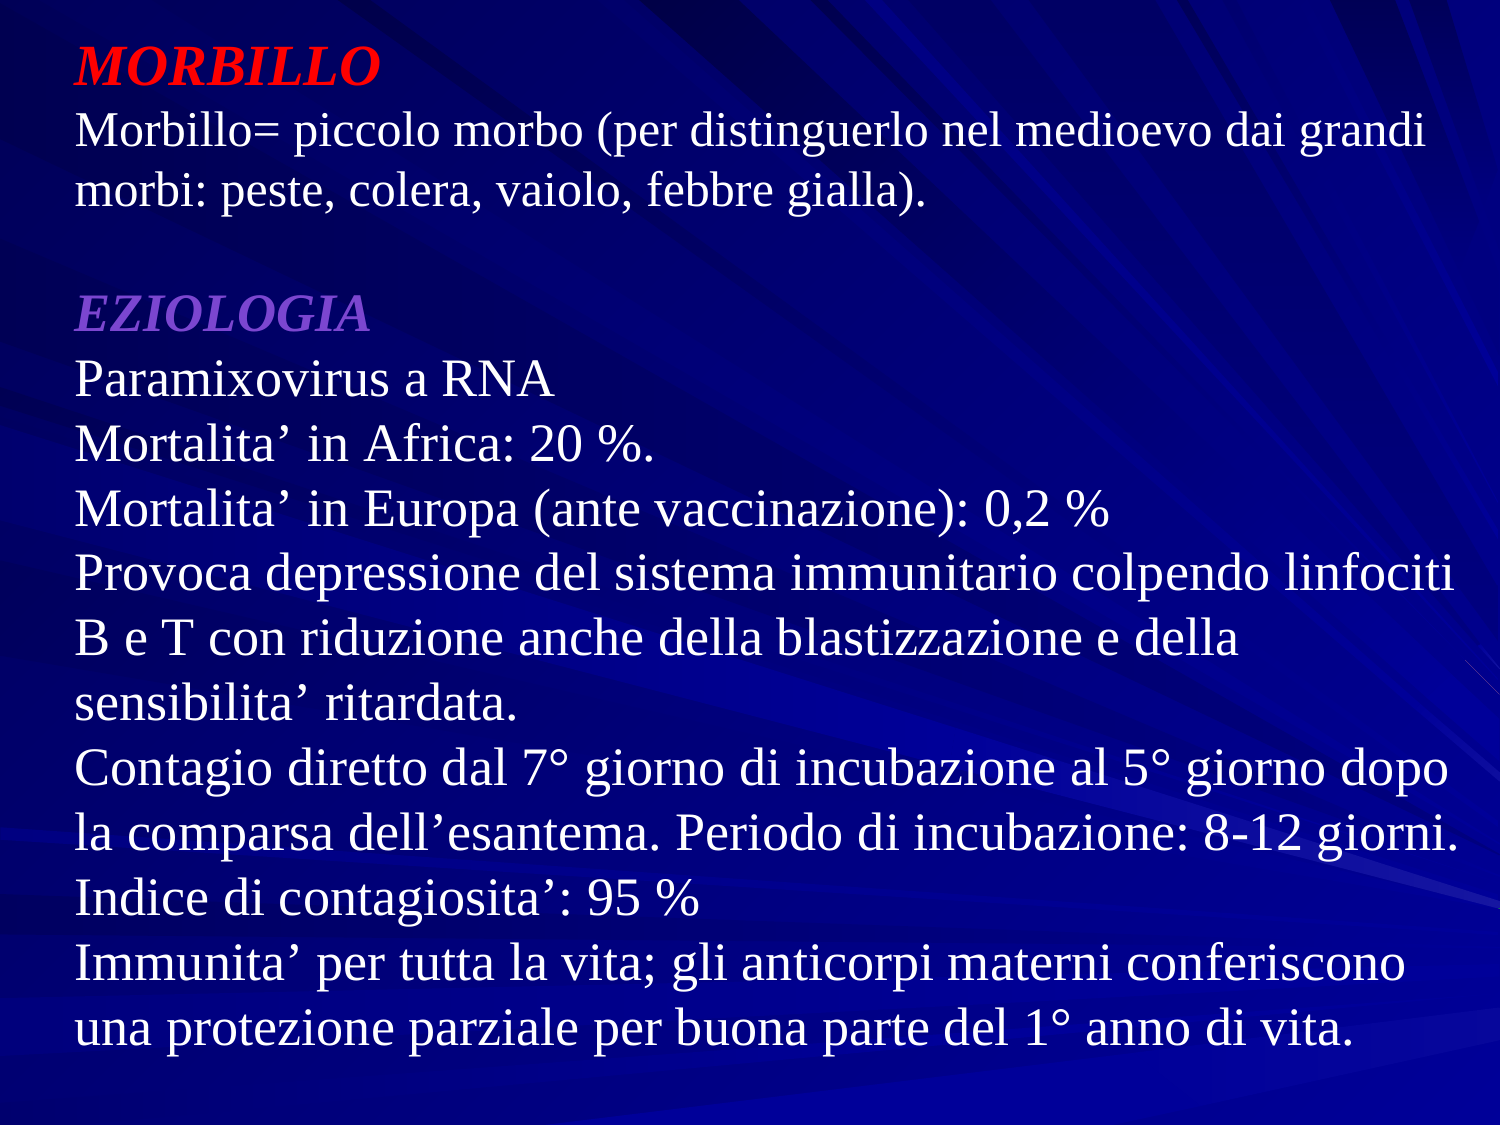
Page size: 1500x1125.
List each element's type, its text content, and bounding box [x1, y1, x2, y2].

text_box MORBILLO Morbillo= piccolo morbo (per distinguerlo nel medioevo dai grandi morbi: peste, colera, vaiolo, febbre gialla). EZIOLOGIA Paramixovirus a RNA Mortalita’ in Africa: 20 %. Mortalita’ in Europa (ante vaccinazione): 0,2 % Provoca depressione del sistema immunitario colpendo linfociti B e T con riduzione anche della blastizzazione e della sensibilita’ ritardata. Contagio diretto dal 7° giorno di incubazione al 5° giorno dopo la comparsa dell’esantema. Periodo di incubazione: 8-12 giorni. Indice di contagiosita’: 95 % Immunita’ per tutta la vita; gli anticorpi materni conferiscono una protezione parziale per buona parte del 1° anno di vita. [59, 19, 1500, 1125]
